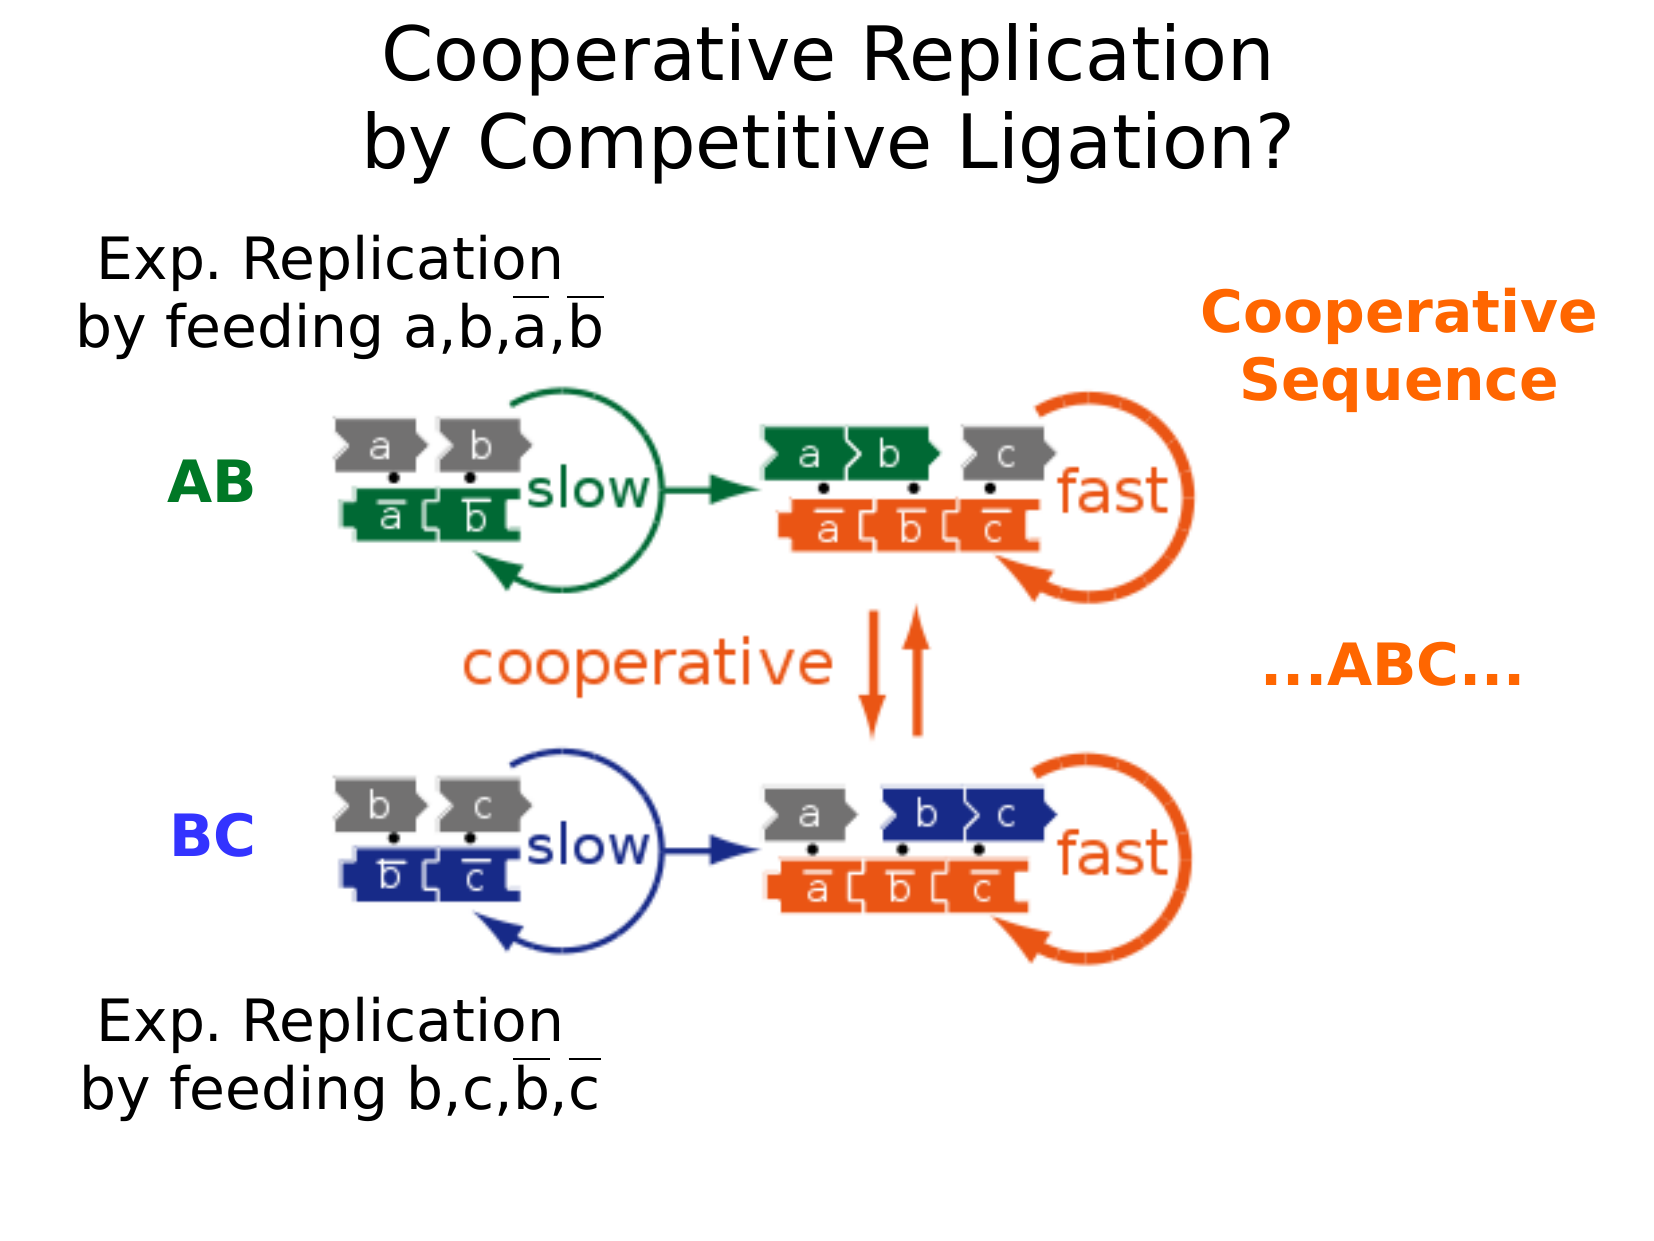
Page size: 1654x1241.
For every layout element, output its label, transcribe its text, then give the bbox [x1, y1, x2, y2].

title Exp. Replication by feeding a,b,a,b [53, 225, 627, 362]
title Cooperative Sequence [1192, 244, 1606, 449]
picture [296, 366, 1230, 999]
title ...ABC... [1222, 631, 1566, 700]
title Cooperative Replication by Competitive Ligation? [0, 11, 1654, 187]
title Exp. Replication by feeding b,c,b,c [53, 987, 627, 1124]
title AB [41, 448, 384, 517]
title BC [41, 802, 384, 871]
